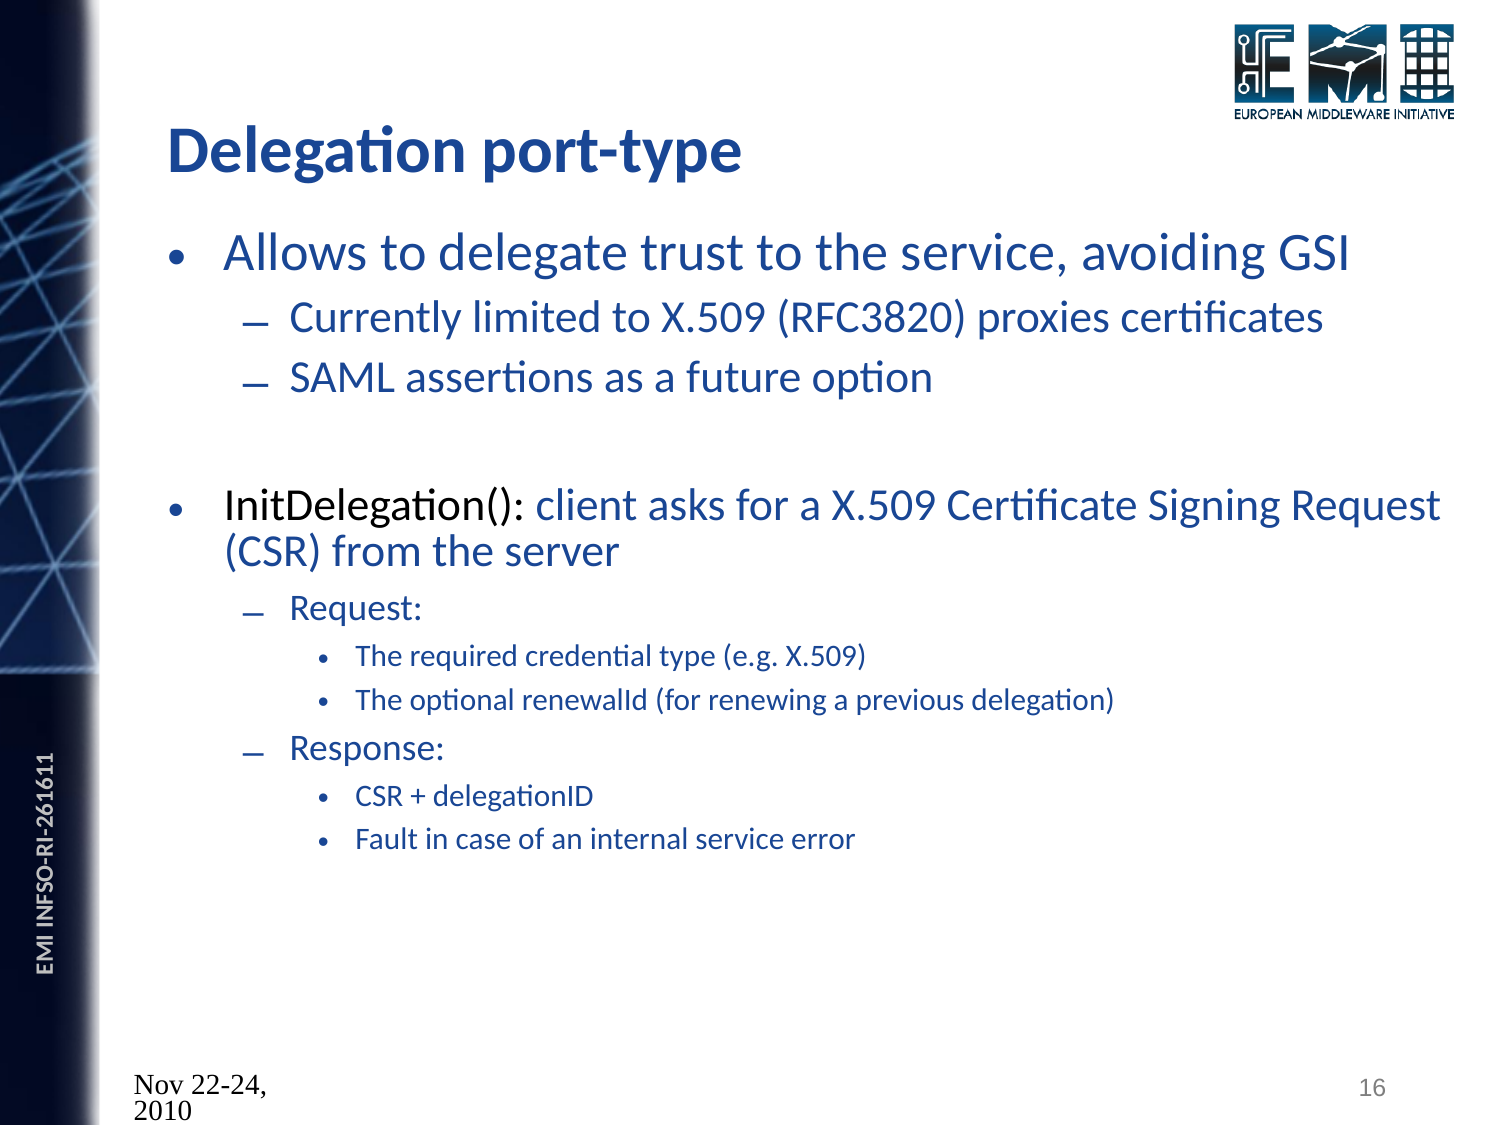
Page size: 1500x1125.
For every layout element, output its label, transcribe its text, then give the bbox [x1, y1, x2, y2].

list Allows to delegate trust to the service, avoiding GSI Currently limited to X.509 (RFC3820) proxies certificates SAML assertions as a future option InitDelegation(): client asks for a X.509 Certificate Signing Request (CSR) from the server Request: The required credential type (e.g. X.509) The optional renewalId (for renewing a previous delegation) Response: CSR + delegationID Fault in case of an internal service error [153, 221, 1463, 1053]
picture [0, 0, 111, 1125]
text_box Delegation port-type [153, 115, 1388, 212]
text_box <number> [1343, 1063, 1426, 1123]
picture [1185, 8, 1500, 140]
